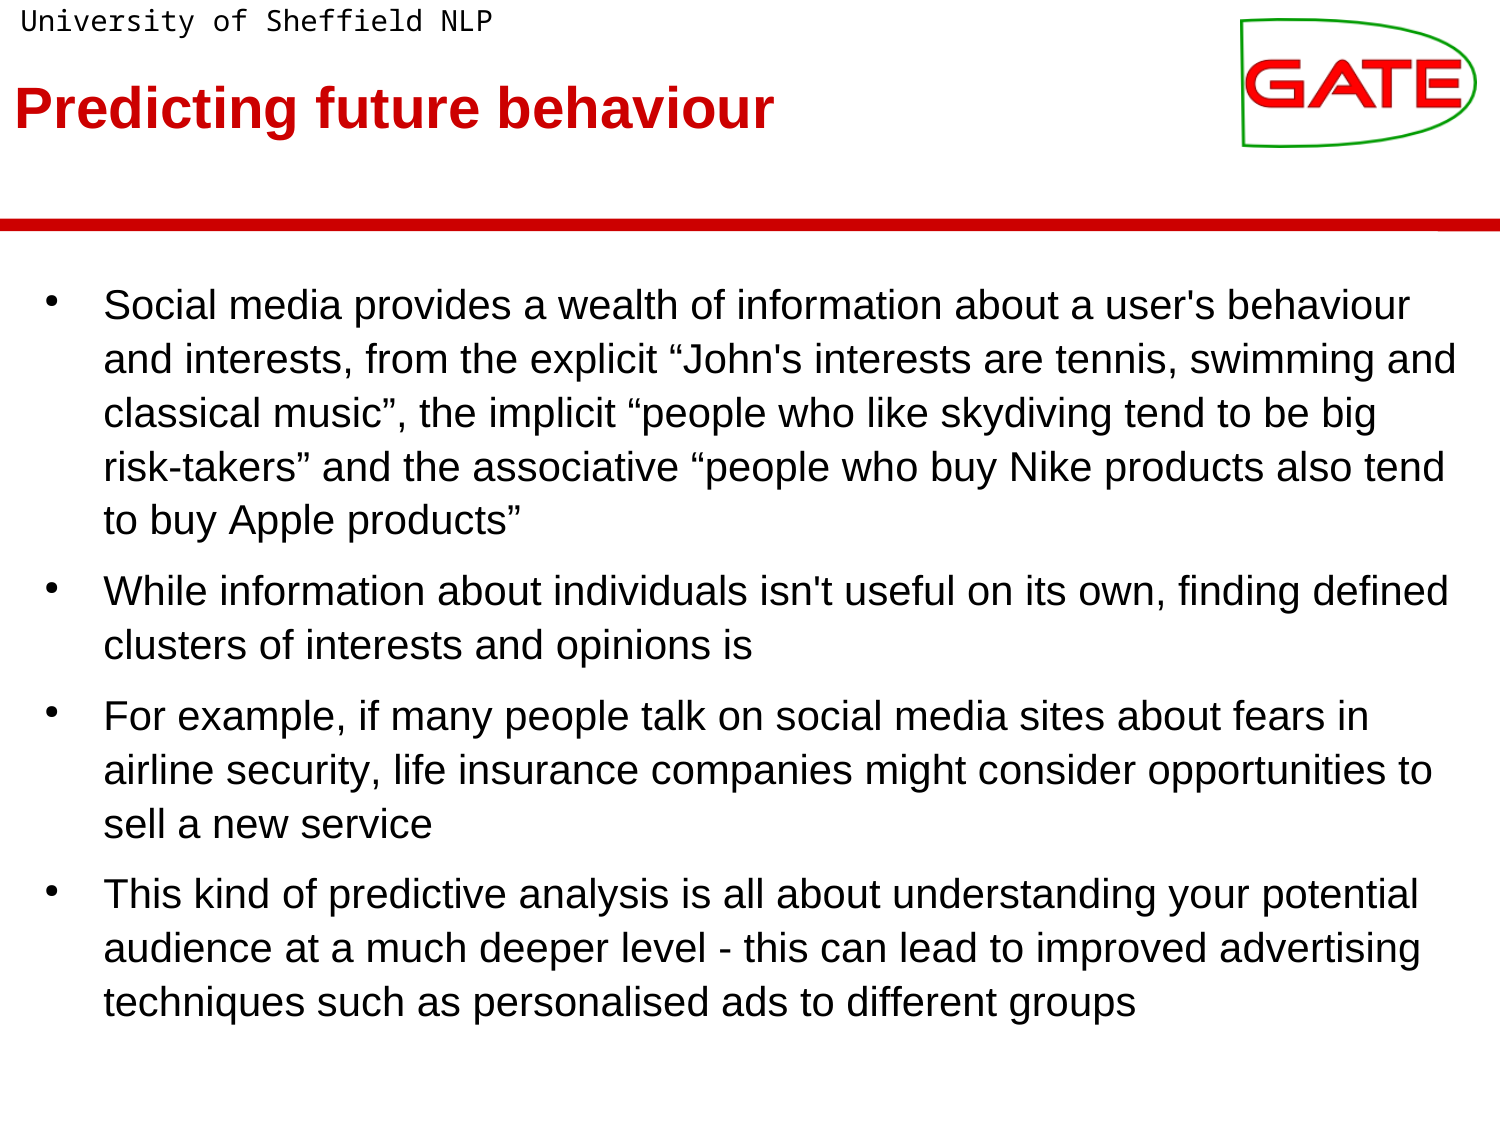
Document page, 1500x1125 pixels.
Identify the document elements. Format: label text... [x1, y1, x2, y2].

picture [1240, 18, 1477, 148]
title Predicting future behaviour [0, 11, 1239, 205]
list Social media provides a wealth of information about a user's behaviour and interests, from the explicit “John's interests are tennis, swimming and classical music”, the implicit “people who like skydiving tend to be big risk-takers” and the associative “people who buy Nike products also tend to buy Apple products” While information about individuals isn't useful on its own, finding defined clusters of interests and opinions is For example, if many people talk on social media sites about fears in airline security, life insurance companies might consider opportunities to sell a new service This kind of predictive analysis is all about understanding your potential audience at a much deeper level - this can lead to improved advertising techniques such as personalised ads to different groups [29, 265, 1477, 1075]
